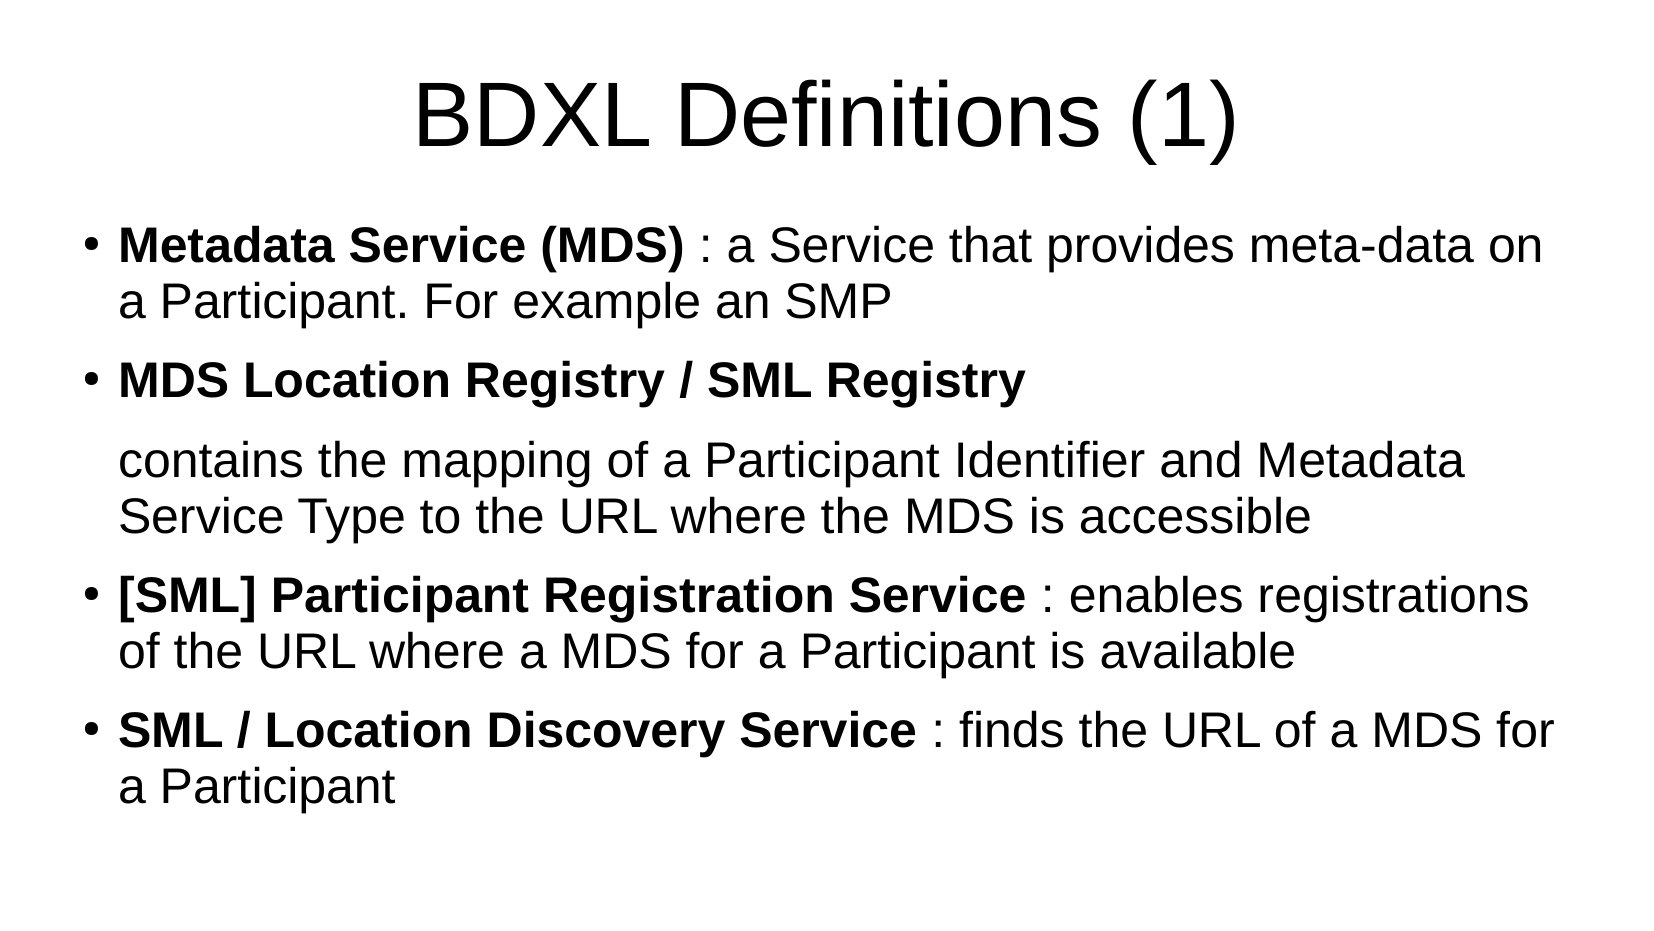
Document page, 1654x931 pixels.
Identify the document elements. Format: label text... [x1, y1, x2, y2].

title BDXL Definitions (1) [82, 37, 1571, 193]
subtitle Metadata Service (MDS) : a Service that provides meta-data on a Participant. For example an SMP MDS Location Registry / SML Registry contains the mapping of a Participant Identifier and Metadata Service Type to the URL where the MDS is accessible [SML] Participant Registration Service : enables registrations of the URL where a MDS for a Participant is available SML / Location Discovery Service : finds the URL of a MDS for a Participant [82, 217, 1571, 916]
